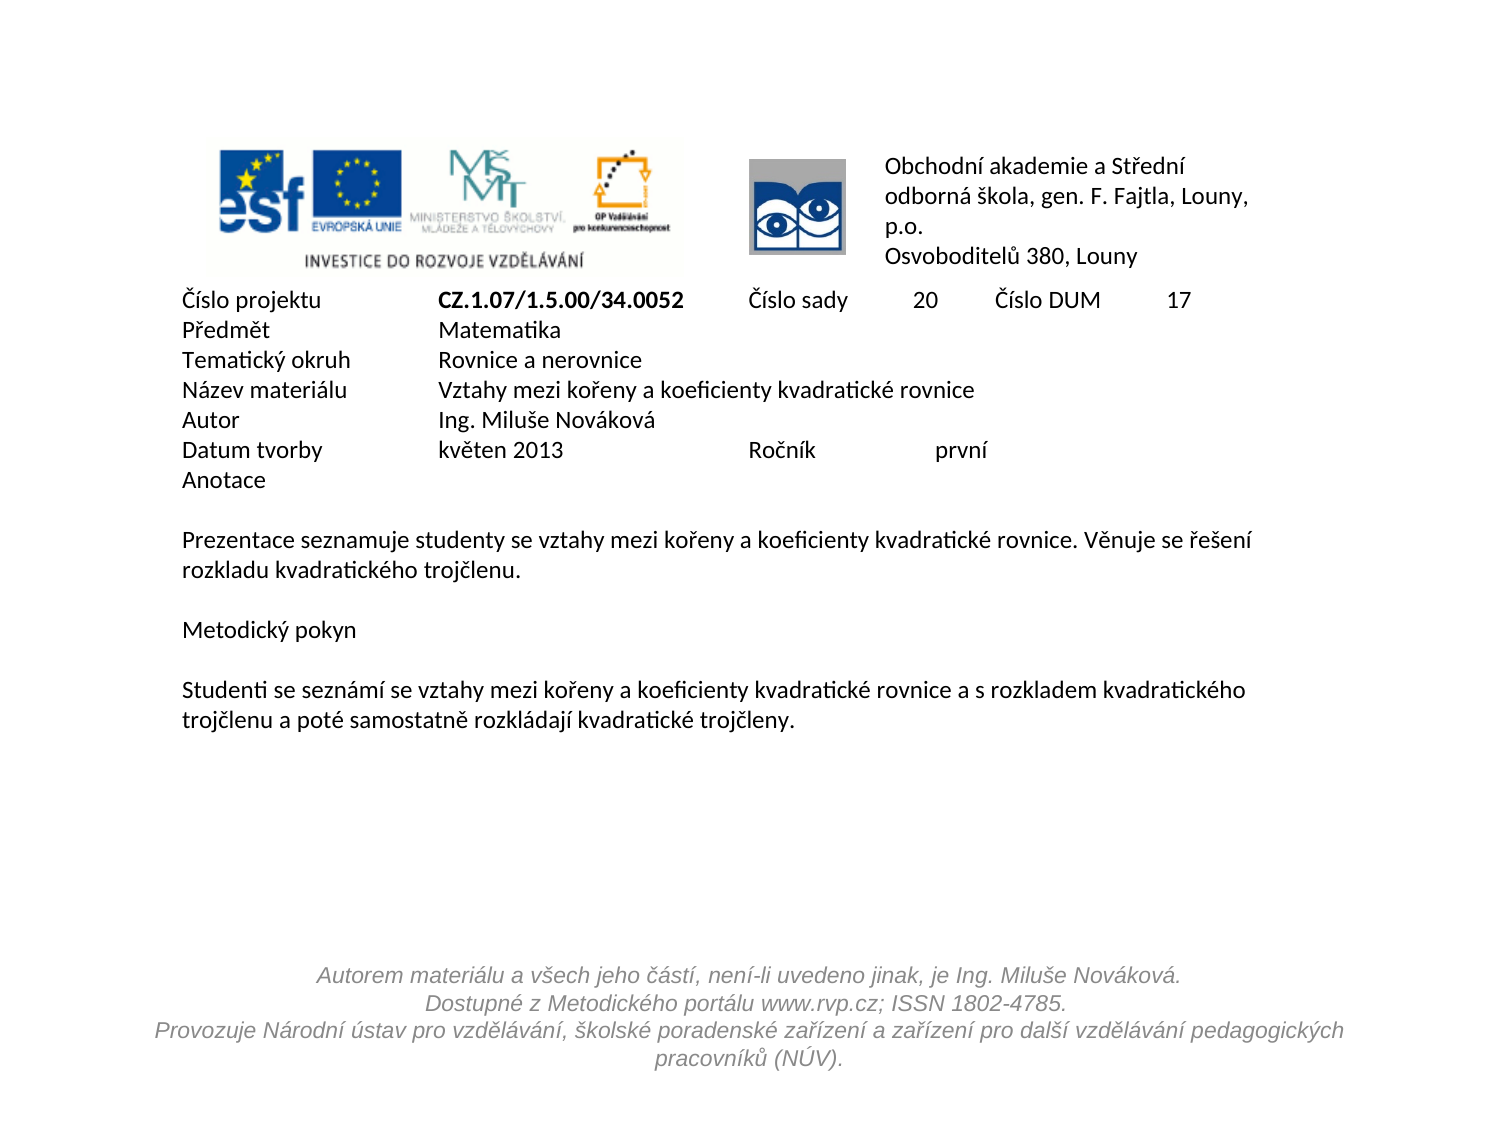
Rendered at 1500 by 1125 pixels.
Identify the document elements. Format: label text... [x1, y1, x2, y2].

table_cell Předmět [171, 313, 427, 343]
table_cell Autor [171, 404, 427, 434]
table_cell Vztahy mezi kořeny a koeficienty kvadratické rovnice [427, 374, 1277, 404]
table_cell Ročník [737, 434, 918, 464]
table_cell Tematický okruh [171, 343, 427, 374]
table_cell Ing. Miluše Nováková [427, 404, 1277, 434]
table_cell první [918, 434, 1277, 464]
table_cell Metodický pokyn Studenti se seznámí se vztahy mezi kořeny a koeficienty kvadratické rovnice a s rozkladem kvadratického trojčlenu a poté samostatně rozkládají kvadratické trojčleny. [171, 614, 1277, 793]
table_cell Anotace Prezentace seznamuje studenty se vztahy mezi kořeny a koeficienty kvadratické rovnice. Věnuje se řešení rozkladu kvadratického trojčlenu. [171, 464, 1277, 614]
table_cell Číslo DUM [984, 283, 1149, 313]
table_cell květen 2013 [427, 434, 737, 464]
table_cell CZ.1.07/1.5.00/34.0052 [427, 283, 737, 313]
picture [749, 159, 846, 255]
picture [206, 137, 684, 277]
table_header [171, 136, 737, 283]
text_box Autorem materiálu a všech jeho částí, není-li uvedeno jinak, je Ing. Miluše Nováková. Dostupné z Metodického portálu www.rvp.cz; ISSN 1802-4785. Provozuje Národní ústav pro vzdělávání, školské poradenské zařízení a zařízení pro další vzdělávání pedagogických pracovníků (NÚV). [135, 999, 1365, 1060]
table_cell Název materiálu [171, 374, 427, 404]
table_cell Matematika [427, 313, 1277, 343]
table_cell 20 [896, 283, 984, 313]
table_header [737, 136, 873, 283]
table_cell Číslo sady [737, 283, 896, 313]
table_cell Číslo projektu [171, 283, 427, 313]
table_header Obchodní akademie a Střední odborná škola, gen. F. Fajtla, Louny, p.o. Osvoboditelů 380, Louny [873, 136, 1277, 283]
table_cell Datum tvorby [171, 434, 427, 464]
table_cell 17 [1149, 283, 1277, 313]
table_cell Rovnice a nerovnice [427, 343, 1277, 374]
